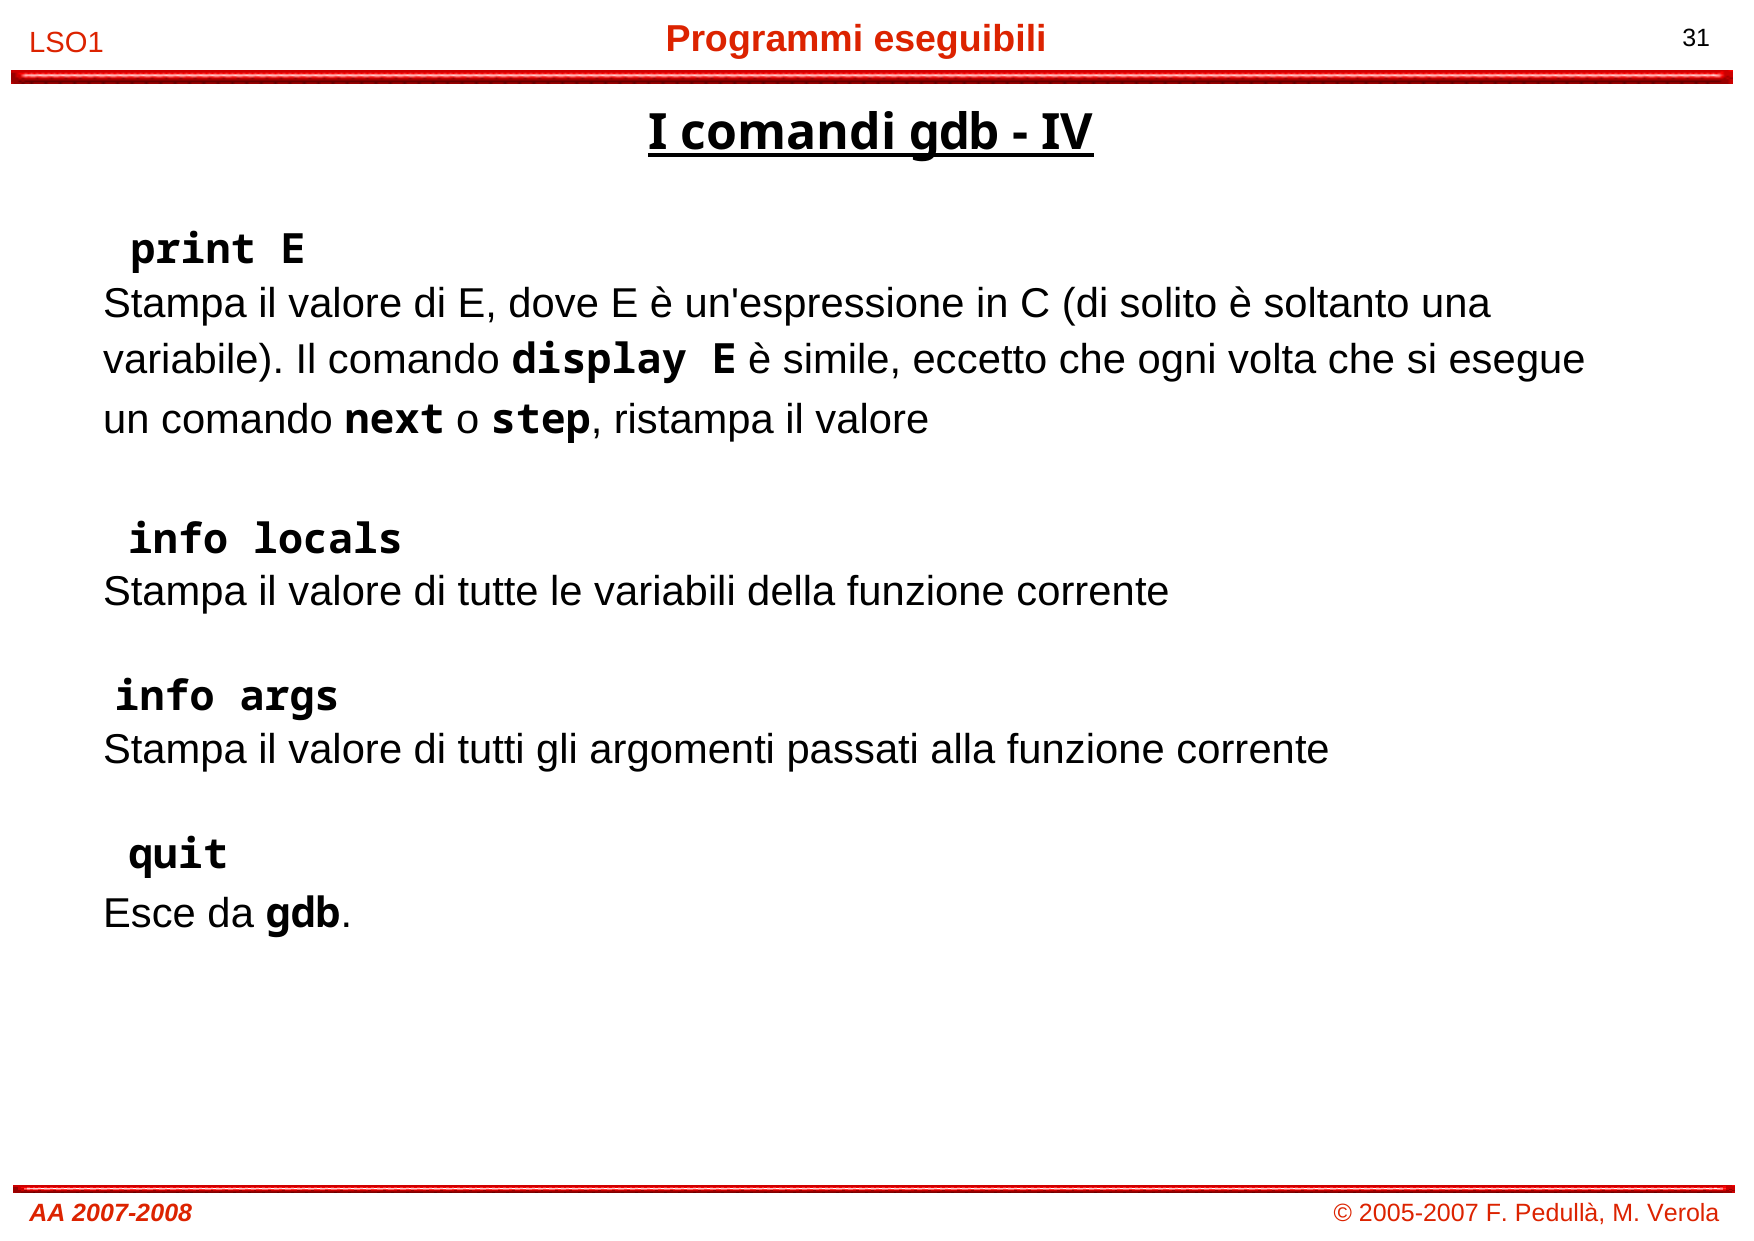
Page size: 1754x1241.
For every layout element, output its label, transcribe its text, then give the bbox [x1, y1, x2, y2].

text_box print E Stampa il valore di E, dove E è un'espressione in C (di solito è soltanto una variabile). Il comando display E è simile, eccetto che ogni volta che si esegue un comando next o step, ristampa il valore info locals Stampa il valore di tutte le variabili della funzione corrente info args Stampa il valore di tutti gli argomenti passati alla funzione corrente quit Esce da gdb. [103, 211, 1636, 1117]
picture [13, 1185, 1735, 1193]
title I comandi gdb - IV [383, 84, 1359, 180]
picture [11, 70, 1733, 84]
